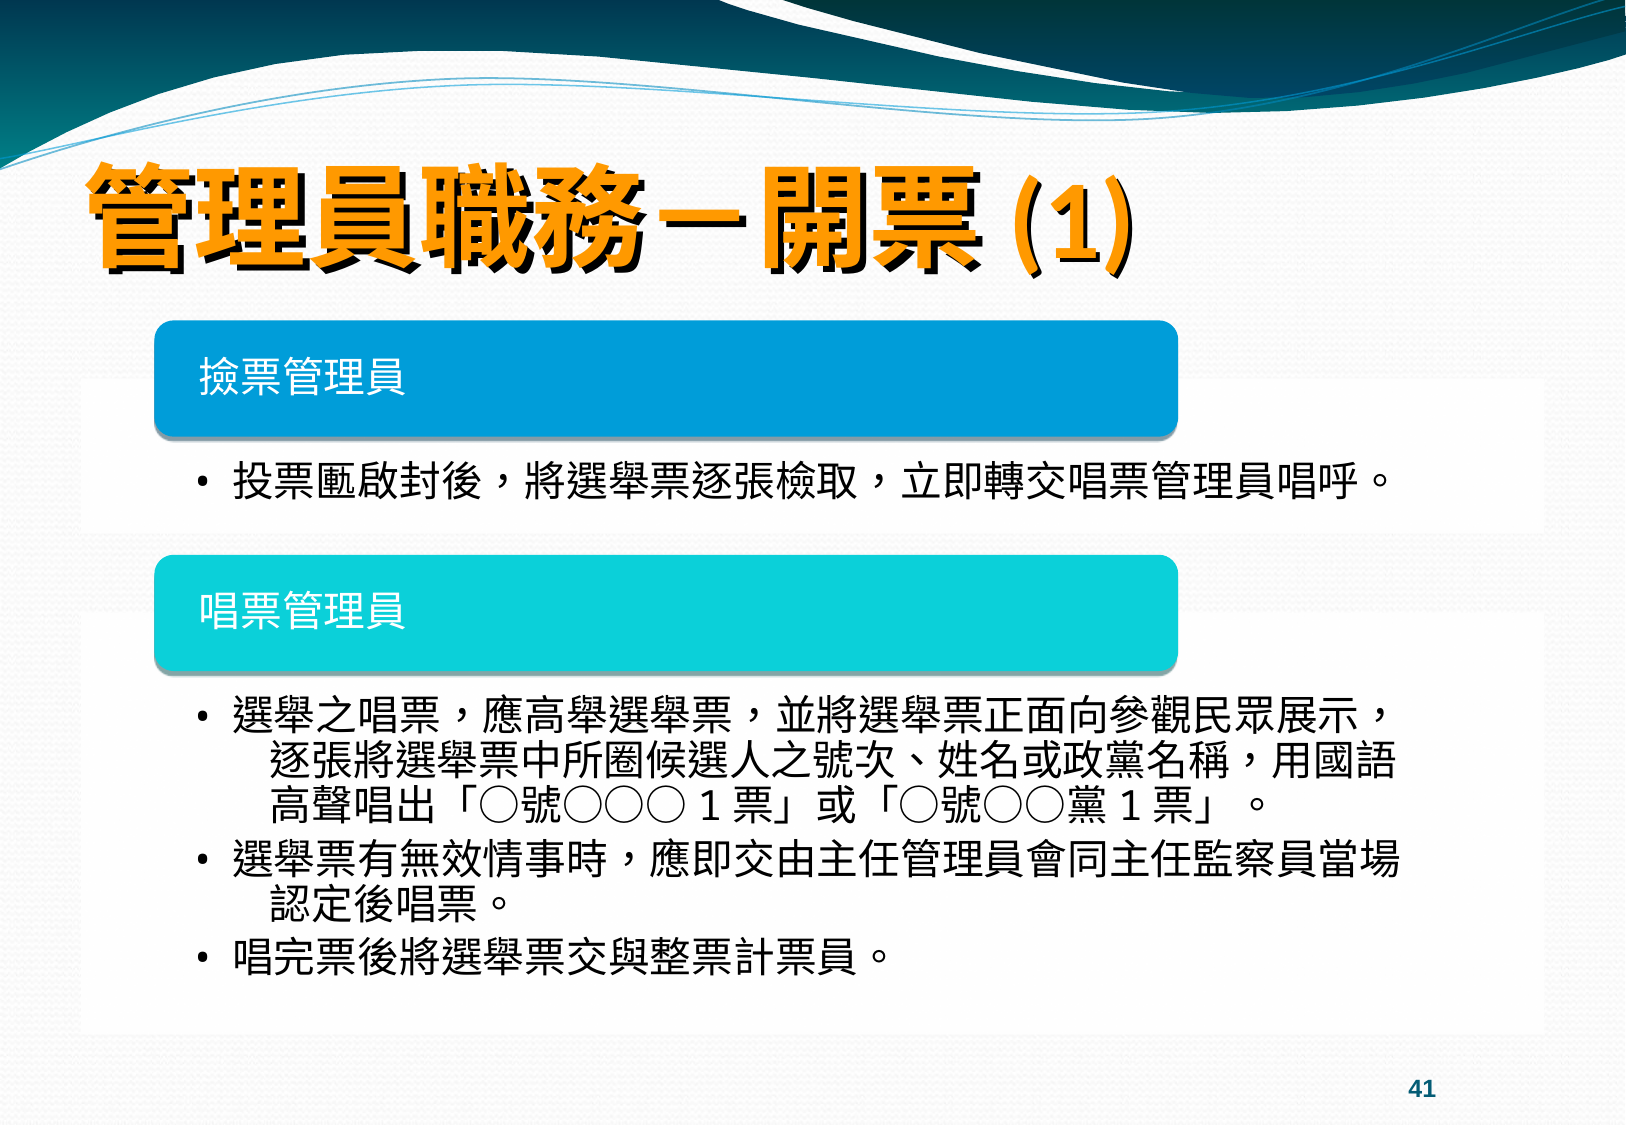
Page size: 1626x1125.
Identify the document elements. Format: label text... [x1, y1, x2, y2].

text_box 41 [1408, 1042, 1544, 1103]
text_box 撿票管理員 [154, 320, 1179, 437]
text_box 唱票管理員 [154, 554, 1179, 672]
text_box 投票匭啟封後，將選舉票逐張檢取，立即轉交唱票管理員唱呼。 [81, 378, 1544, 534]
title 管理員職務－開票(1) [81, 115, 1544, 304]
text_box 選舉之唱票，應高舉選舉票，並將選舉票正面向參觀民眾展示， 逐張將選舉票中所圈候選人之號次、姓名或政黨名稱，用國語高聲唱出「○號○○○1票」或「○號○○黨1票」。 選舉票有無效情事時，應即交由主任管理員會同主任監察員當場認定後唱票。 唱完票後將選舉票交與整票計票員。 [81, 612, 1544, 1035]
